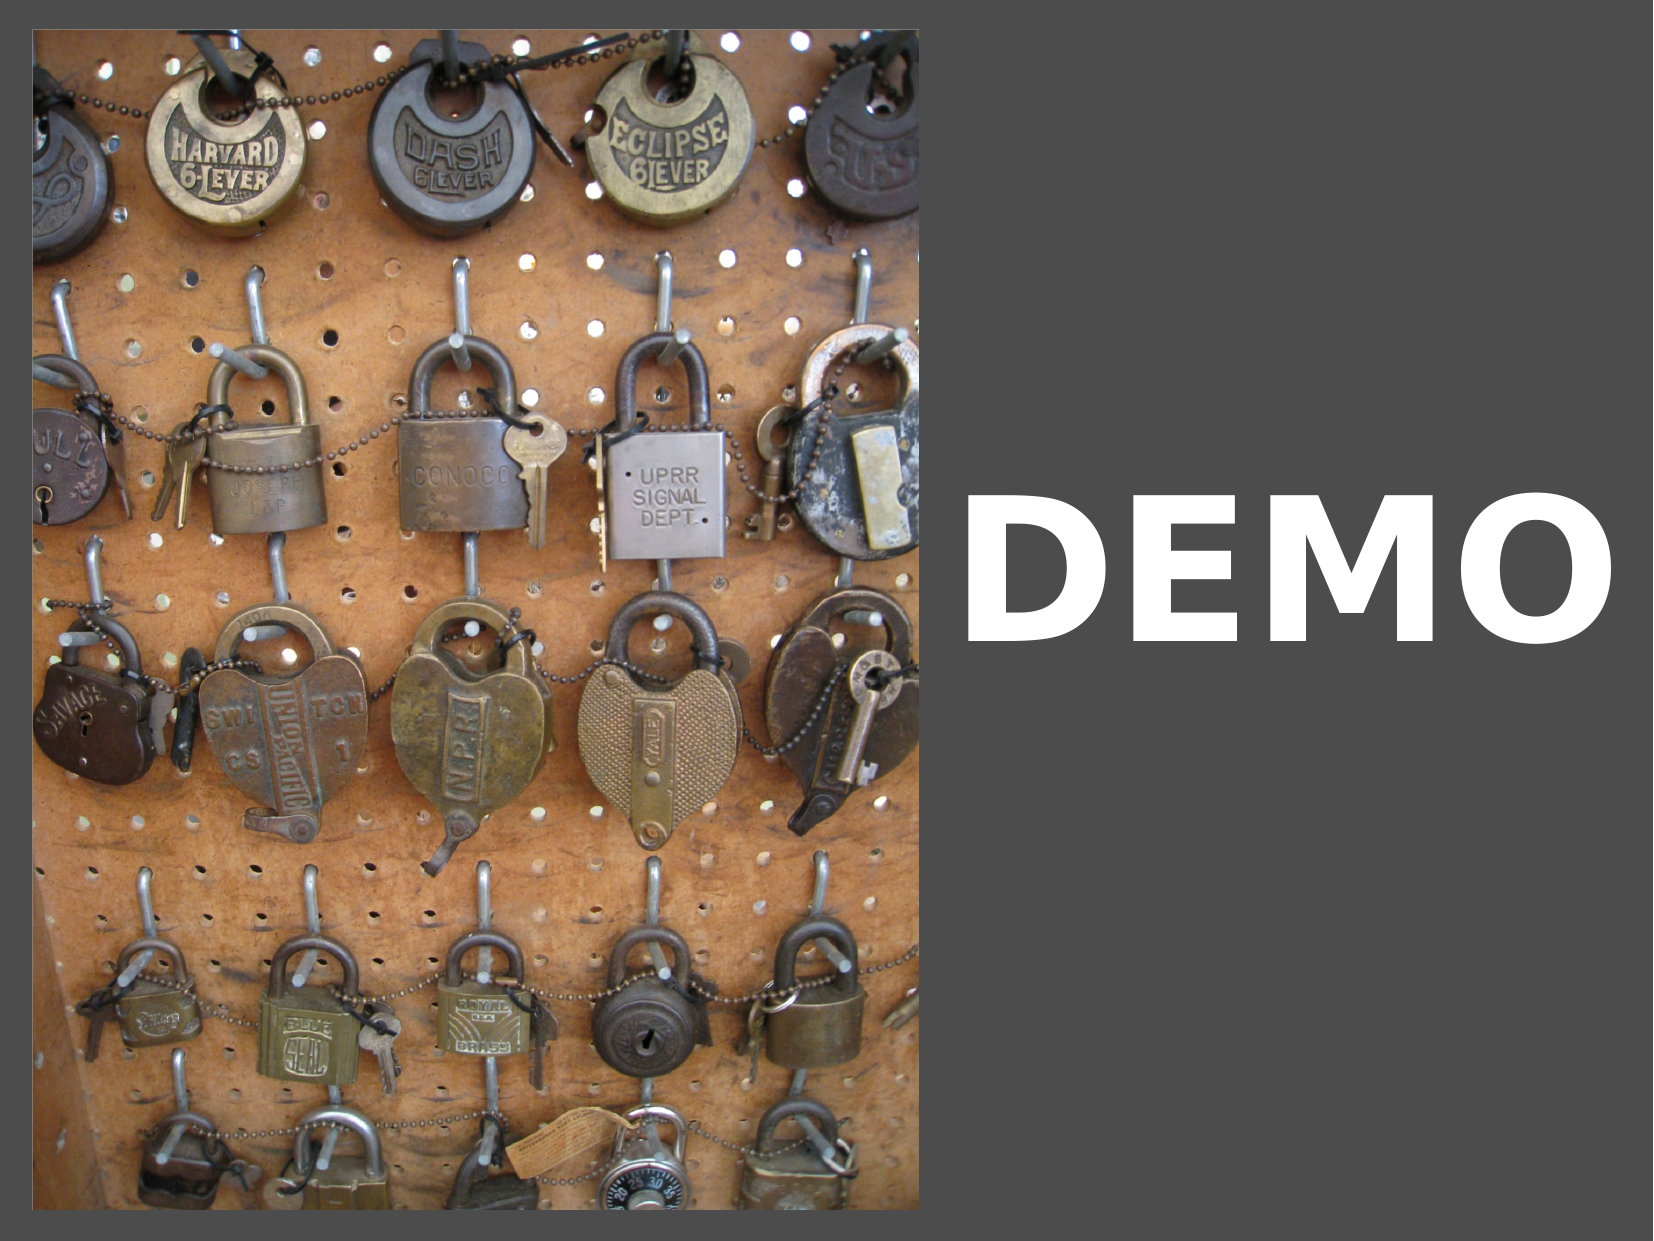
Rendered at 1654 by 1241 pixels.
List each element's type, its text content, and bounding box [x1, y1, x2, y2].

picture [32, 29, 919, 1210]
text_box DEMO [919, 448, 1653, 697]
